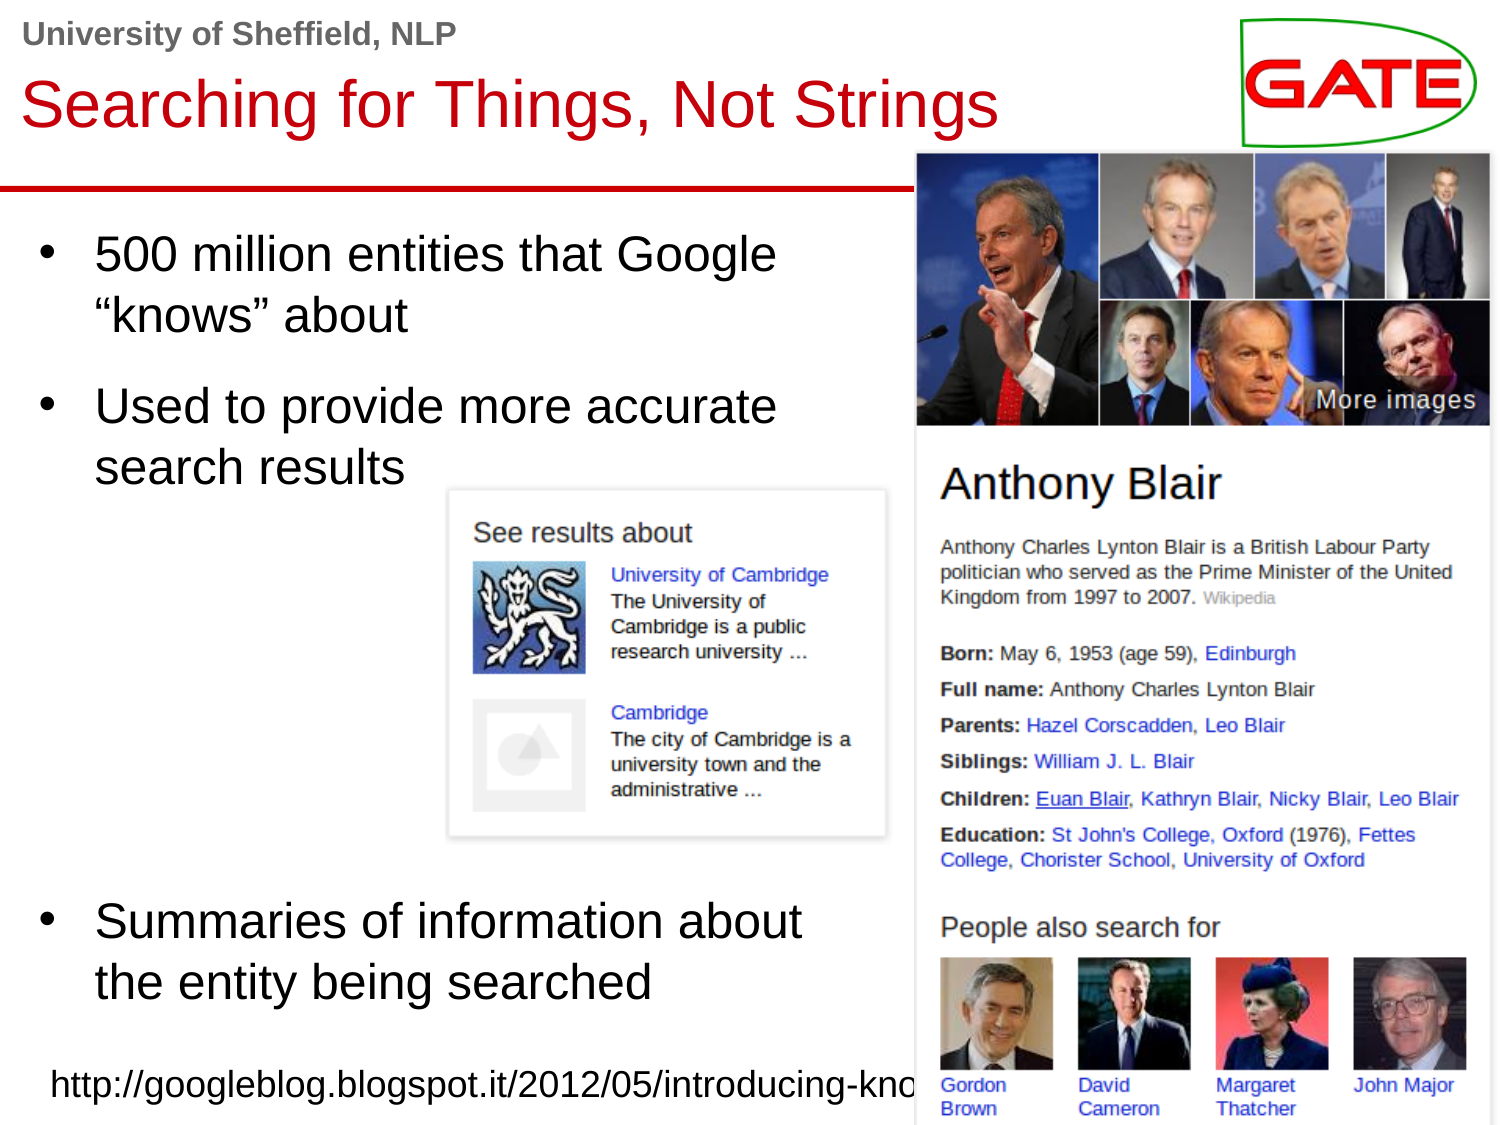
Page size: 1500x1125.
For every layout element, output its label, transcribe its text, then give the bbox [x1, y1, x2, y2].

text_box 500 million entities that Google “knows” about Used to provide more accurate search results Summaries of information about the entity being searched [23, 212, 891, 1063]
picture [914, 149, 1500, 1125]
picture [445, 480, 893, 845]
picture [1240, 18, 1477, 148]
title Searching for Things, Not Strings [20, 45, 1239, 166]
text_box http://googleblog.blogspot.it/2012/05/introducing-knowledge-graph-things-not.html [35, 1052, 914, 1113]
